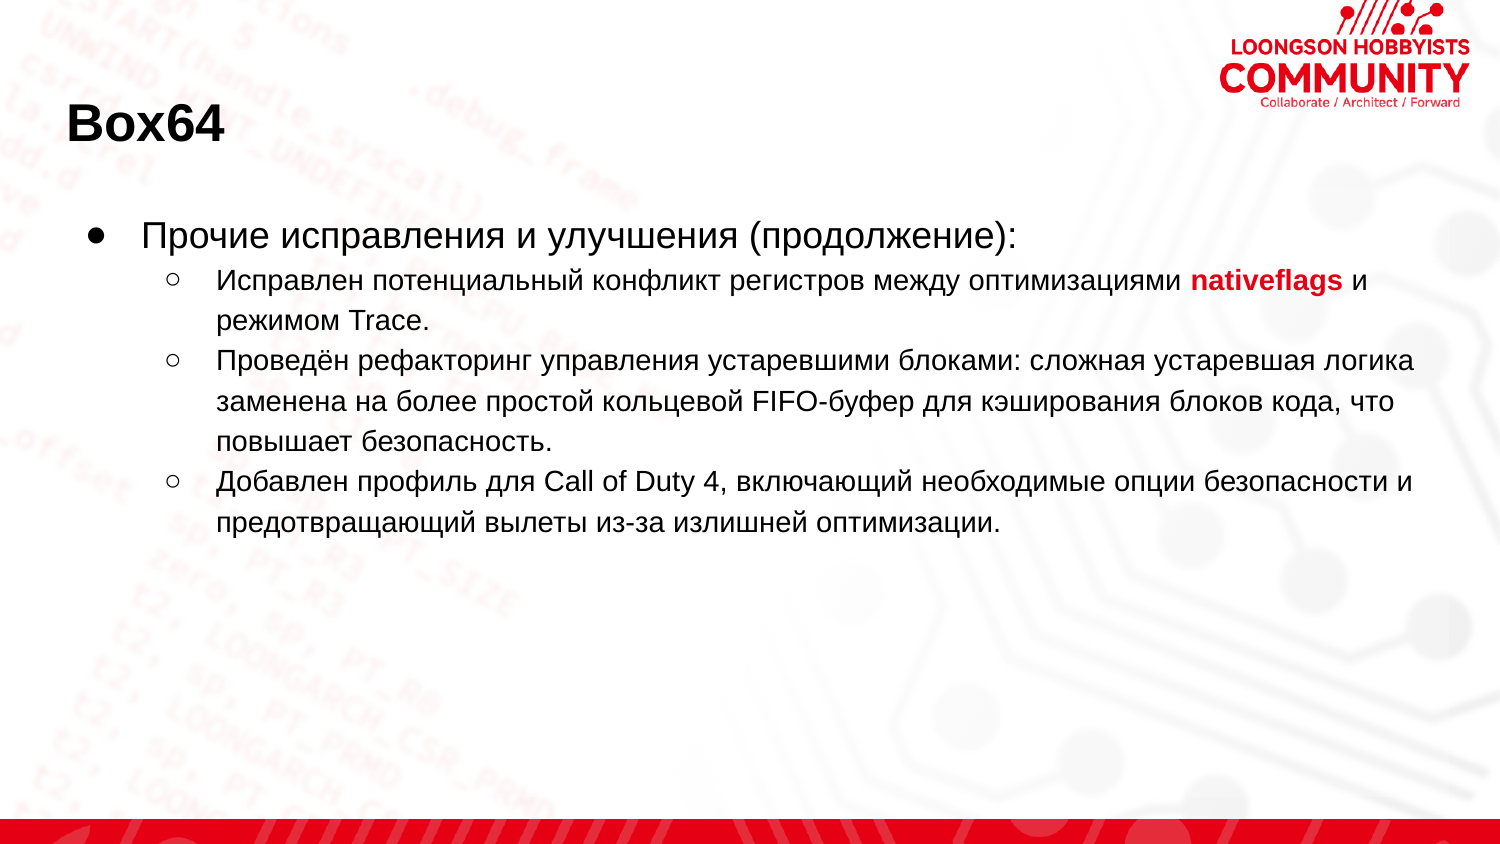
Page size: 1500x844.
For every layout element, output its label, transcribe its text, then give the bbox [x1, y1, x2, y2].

title Box64 [51, 72, 1449, 167]
list Прочие исправления и улучшения (продолжение): Исправлен потенциальный конфликт регистров между оптимизациями nativeflags и режимом Trace. Проведён рефакторинг управления устаревшими блоками: сложная устаревшая логика заменена на более простой кольцевой FIFO-буфер для кэширования блоков кода, что повышает безопасность. Добавлен профиль для Call of Duty 4, включающий необходимые опции безопасности и предотвращающий вылеты из-за излишней оптимизации. [51, 189, 1449, 797]
picture [0, 0, 1500, 844]
